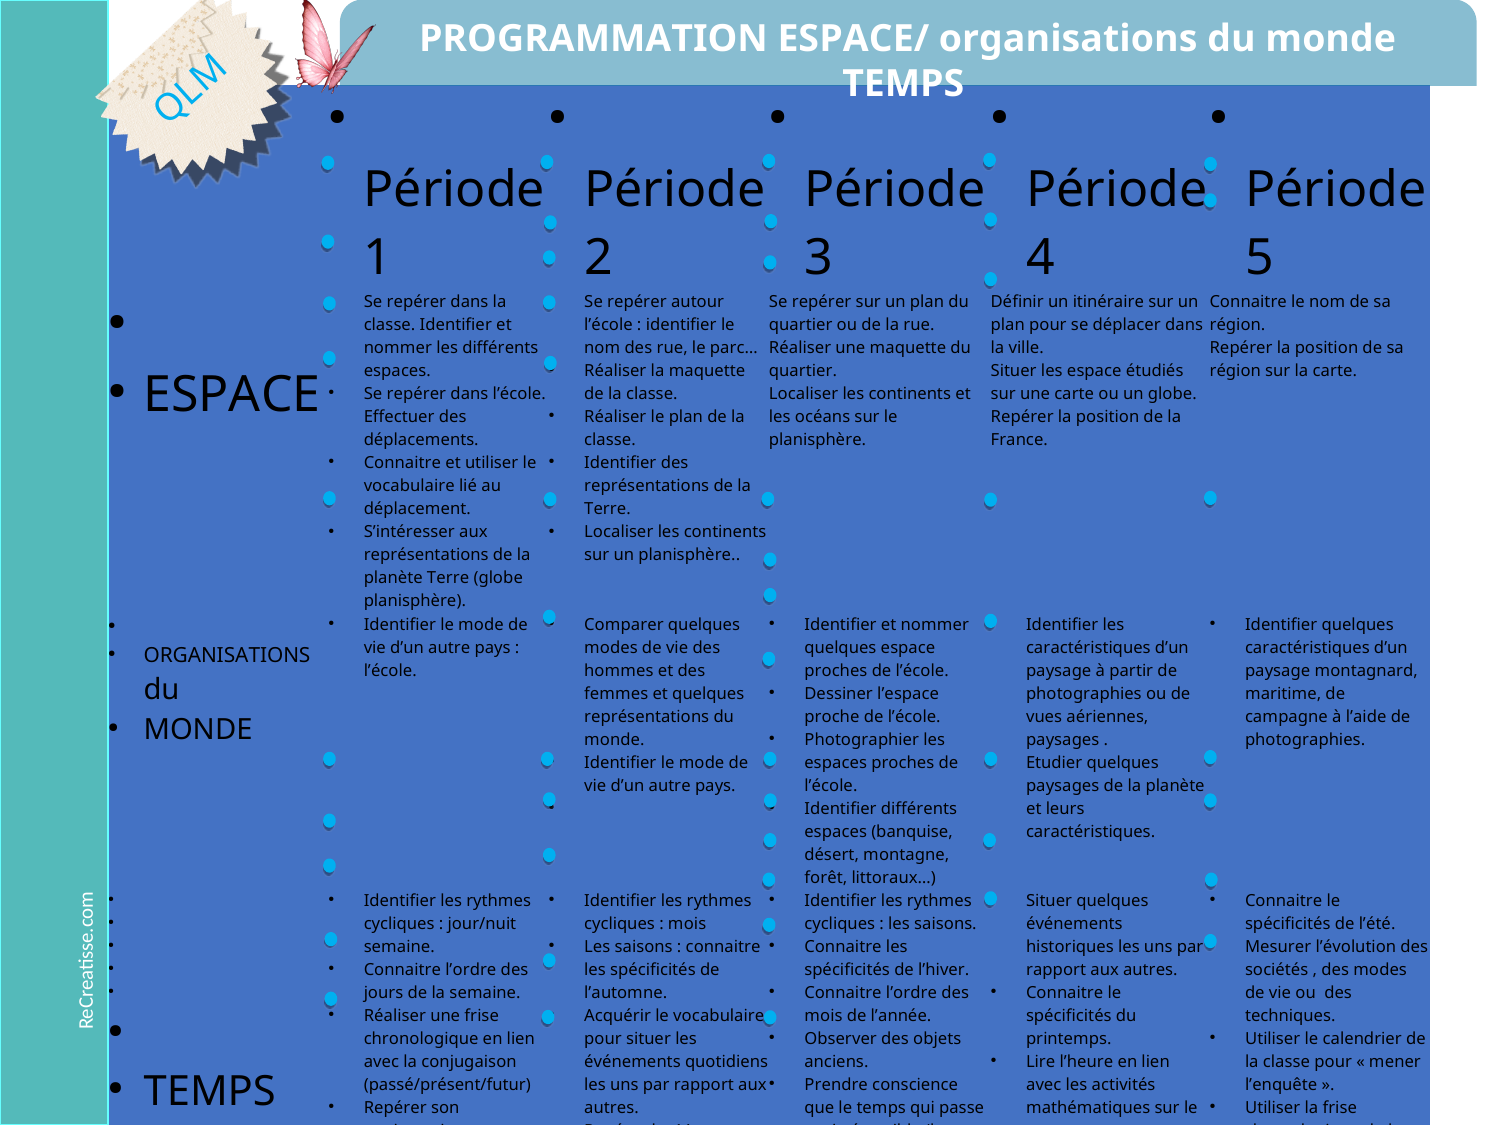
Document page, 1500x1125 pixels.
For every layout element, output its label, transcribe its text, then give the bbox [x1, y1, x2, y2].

table_header Période 4 [991, 86, 1210, 289]
text_box [543, 953, 556, 968]
text_box [540, 154, 554, 170]
text_box [761, 491, 775, 506]
text_box [1205, 872, 1218, 887]
text_box [984, 272, 997, 287]
text_box [984, 751, 998, 766]
text_box [983, 833, 996, 848]
text_box [1204, 193, 1217, 208]
table_cell Définir un itinéraire sur un plan pour se déplacer dans la ville. Situer les espace étudiés sur une carte ou un globe. Repérer la position de la France. [991, 289, 1210, 612]
text_box [323, 751, 336, 766]
text_box [1204, 934, 1217, 949]
table_cell Comparer quelques modes de vie des hommes et des femmes et quelques représentations du monde. Identifier le mode de vie d’un autre pays. [549, 612, 769, 888]
text_box [544, 355, 557, 370]
table_cell Identifier le mode de vie d’un autre pays : l’école. [328, 612, 549, 888]
text_box [323, 813, 336, 828]
text_box [543, 492, 557, 507]
text_box PROGRAMMATION ESPACE/ organisations du monde TEMPS [376, 0, 1477, 86]
table_header Période 3 [769, 86, 991, 289]
table_header [108, 153, 328, 289]
text_box [984, 613, 997, 628]
table_cell Identifier les rythmes cycliques : mois Les saisons : connaitre les spécificités de l’automne. Acquérir le vocabulaire pour situer les événements quotidiens les uns par rapport aux autres. Repérer le 11 novembre sur le calendrier linéaire. Avant le temps des hommes : les dinosaures. [549, 888, 769, 1125]
text_box [321, 155, 335, 170]
text_box [1204, 750, 1217, 765]
text_box [1204, 490, 1217, 505]
text_box [763, 1010, 777, 1025]
table_cell Identifier les rythmes cycliques : les saisons. Connaitre les spécificités de l’hiver. Connaitre l’ordre des mois de l’année. Observer des objets anciens. Prendre conscience que le temps qui passe est irréversible (le temps des parents, les générations) Utiliser un appareil de mesure : le sablier [769, 888, 991, 1125]
text_box [543, 295, 556, 310]
text_box [764, 214, 778, 229]
text_box [321, 234, 335, 249]
picture [42, 0, 376, 237]
text_box [543, 609, 556, 624]
text_box [323, 858, 336, 873]
text_box [762, 917, 776, 932]
table_cell Identifier et nommer quelques espace proches de l’école. Dessiner l’espace proche de l’école. Photographier les espaces proches de l’école. Identifier différents espaces (banquise, désert, montagne, forêt, littoraux…) [769, 612, 991, 888]
text_box [543, 847, 556, 863]
text_box ReCreatisse.com [65, 876, 105, 1045]
text_box [323, 351, 336, 366]
text_box [324, 991, 338, 1006]
table_cell Se repérer dans la classe. Identifier et nommer les différents espaces. Se repérer dans l’école. Effectuer des déplacements. Connaitre et utiliser le vocabulaire lié au déplacement. S’intéresser aux représentations de la planète Terre (globe planisphère). [328, 289, 549, 612]
text_box [543, 250, 556, 265]
text_box [763, 255, 777, 270]
text_box QLM [126, 27, 251, 148]
table_cell Identifier quelques caractéristiques d’un paysage montagnard, maritime, de campagne à l’aide de photographies. [1210, 612, 1430, 888]
text_box [764, 793, 777, 808]
table_header Période 5 [1210, 86, 1430, 289]
text_box [323, 296, 336, 311]
text_box [763, 552, 777, 567]
table_cell Situer quelques événements historiques les uns par rapport aux autres. Connaitre le spécificités du printemps. Lire l’heure en lien avec les activités mathématiques sur le temps. [991, 888, 1210, 1125]
table_cell Se repérer autour l’école : identifier le nom des rue, le parc… Réaliser la maquette de la classe. Réaliser le plan de la classe. Identifier des représentations de la Terre. Localiser les continents sur un planisphère.. [549, 289, 769, 612]
text_box [0, 0, 108, 1125]
table_cell TEMPS [108, 888, 328, 1125]
table_cell Connaitre le nom de sa région. Repérer la position de sa région sur la carte. [1210, 289, 1430, 612]
text_box [544, 215, 557, 230]
text_box [762, 651, 776, 666]
text_box [543, 792, 556, 807]
text_box [541, 751, 554, 766]
text_box [763, 833, 777, 848]
table_cell ESPACE [108, 289, 328, 612]
text_box [1204, 156, 1217, 172]
table_header Période 1 [328, 86, 549, 289]
text_box [984, 891, 997, 906]
text_box [1204, 793, 1217, 808]
text_box [541, 1009, 555, 1025]
text_box [763, 588, 777, 603]
text_box [762, 153, 776, 169]
text_box [984, 492, 997, 507]
text_box [323, 491, 336, 506]
table_header [314, 94, 328, 125]
text_box [983, 152, 996, 167]
text_box [324, 932, 338, 947]
table_cell Connaitre le spécificités de l’été. Mesurer l’évolution des sociétés , des modes de vie ou des techniques. Utiliser le calendrier de la classe pour « mener l’enquête ». Utiliser la frise chronologique de la classe pour « mener l’enquête ». [1210, 888, 1430, 1125]
table_cell ORGANISATIONS du MONDE [108, 612, 328, 888]
table_cell Identifier les rythmes cycliques : jour/nuit semaine. Connaitre l’ordre des jours de la semaine. Réaliser une frise chronologique en lien avec la conjugaison (passé/présent/futur) Repérer son anniversaire sur un calendrier linéaire. Connaitre la date du jour, la veille et le lendemain. [328, 888, 549, 1125]
text_box [762, 872, 776, 887]
table_header Période 2 [549, 86, 769, 289]
text_box [763, 751, 777, 766]
text_box [984, 212, 997, 227]
table_cell Identifier les caractéristiques d’un paysage à partir de photographies ou de vues aériennes, paysages . Etudier quelques paysages de la planète et leurs caractéristiques. [991, 612, 1210, 888]
table_cell Se repérer sur un plan du quartier ou de la rue. Réaliser une maquette du quartier. Localiser les continents et les océans sur le planisphère. [769, 289, 991, 612]
